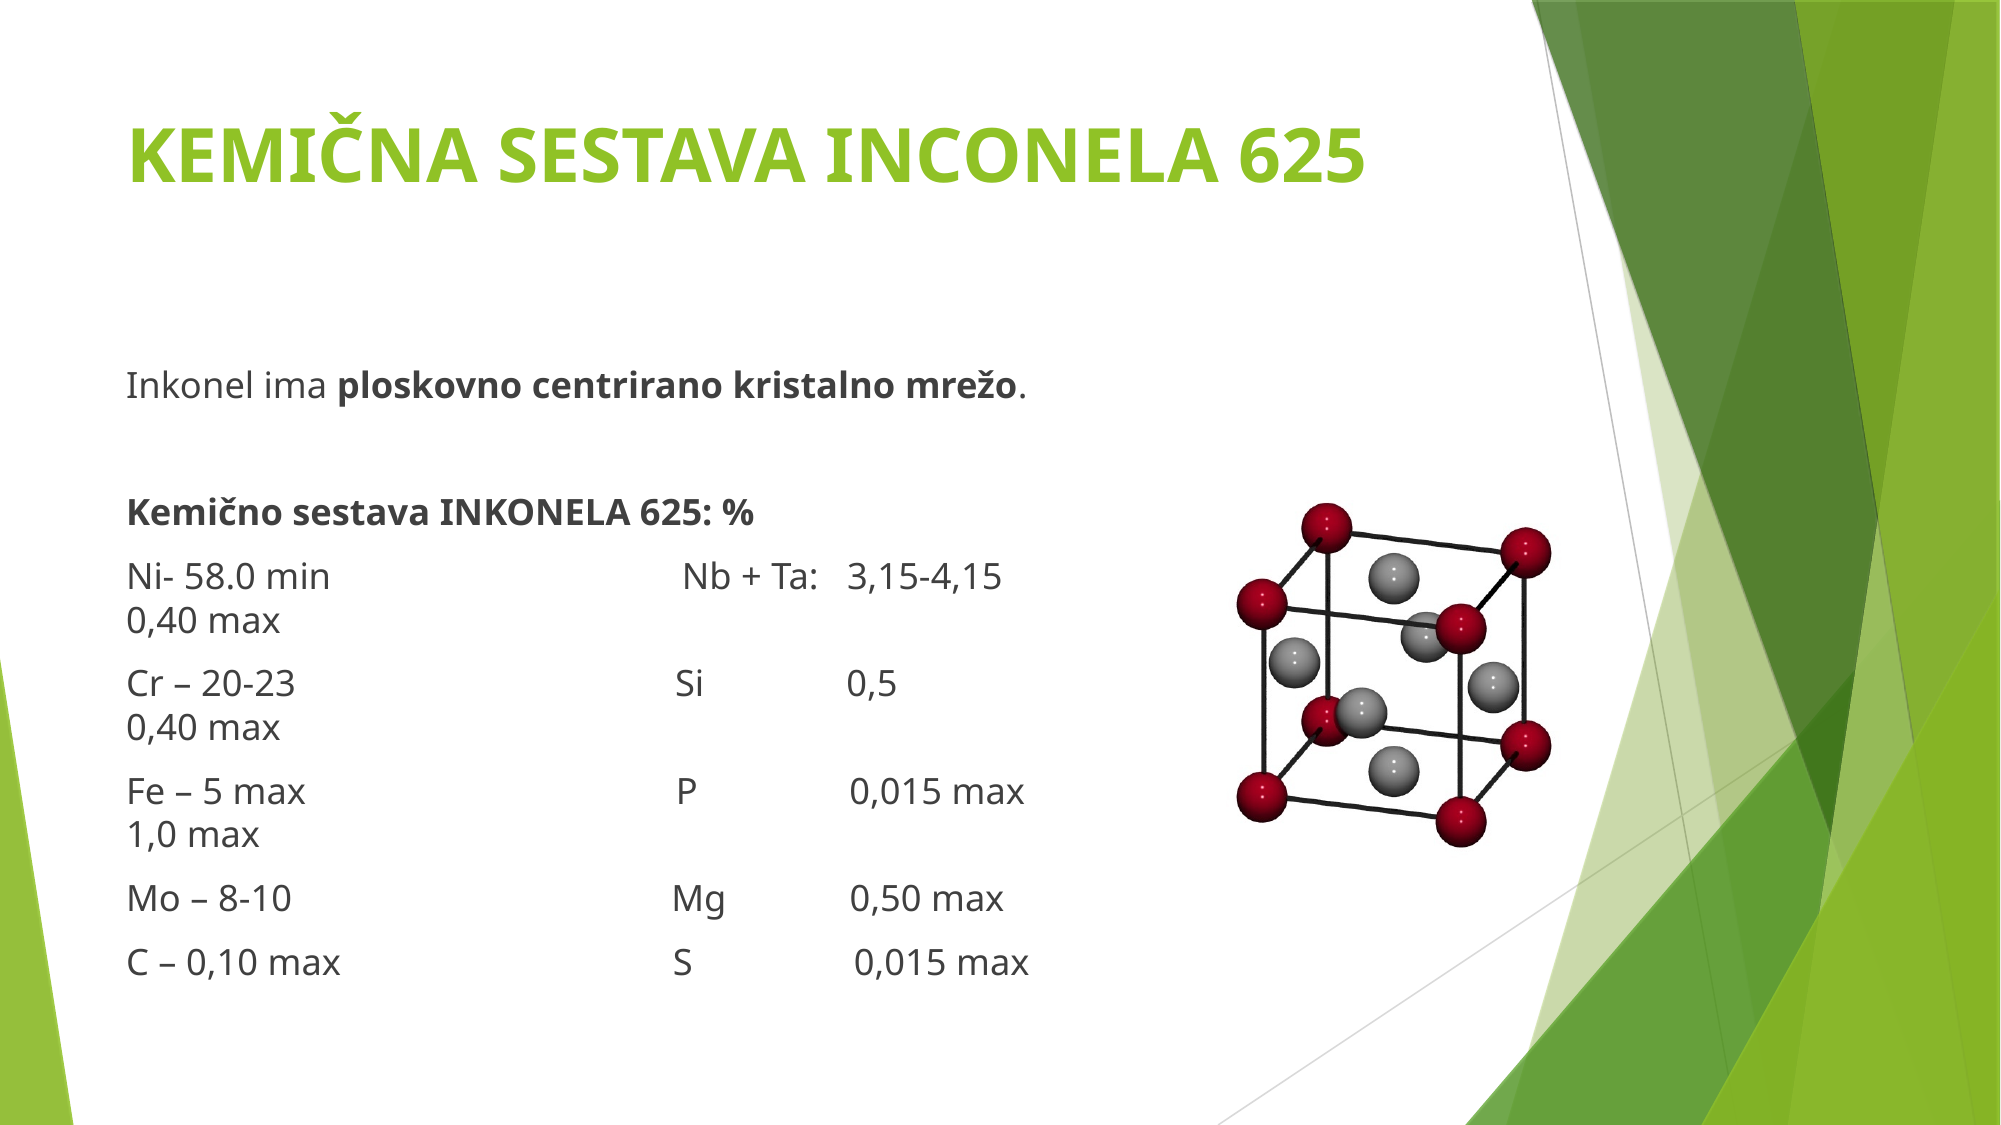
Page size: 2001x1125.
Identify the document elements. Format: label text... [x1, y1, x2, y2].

picture [1214, 488, 1574, 858]
title KEMIČNA SESTAVA INCONELA 625 [111, 99, 1522, 317]
list Inkonel ima ploskovno centrirano kristalno mrežo. Kemično sestava INKONELA 625: % Ni- 58.0 min Nb + Ta: 3,15-4,15 Al 0,40 max Cr – 20-23 Si 0,5 Ti 0,40 max Fe – 5 max P 0,015 max Co 1,0 max Mo – 8-10 Mg 0,50 max C – 0,10 max S 0,015 max [111, 354, 1522, 992]
